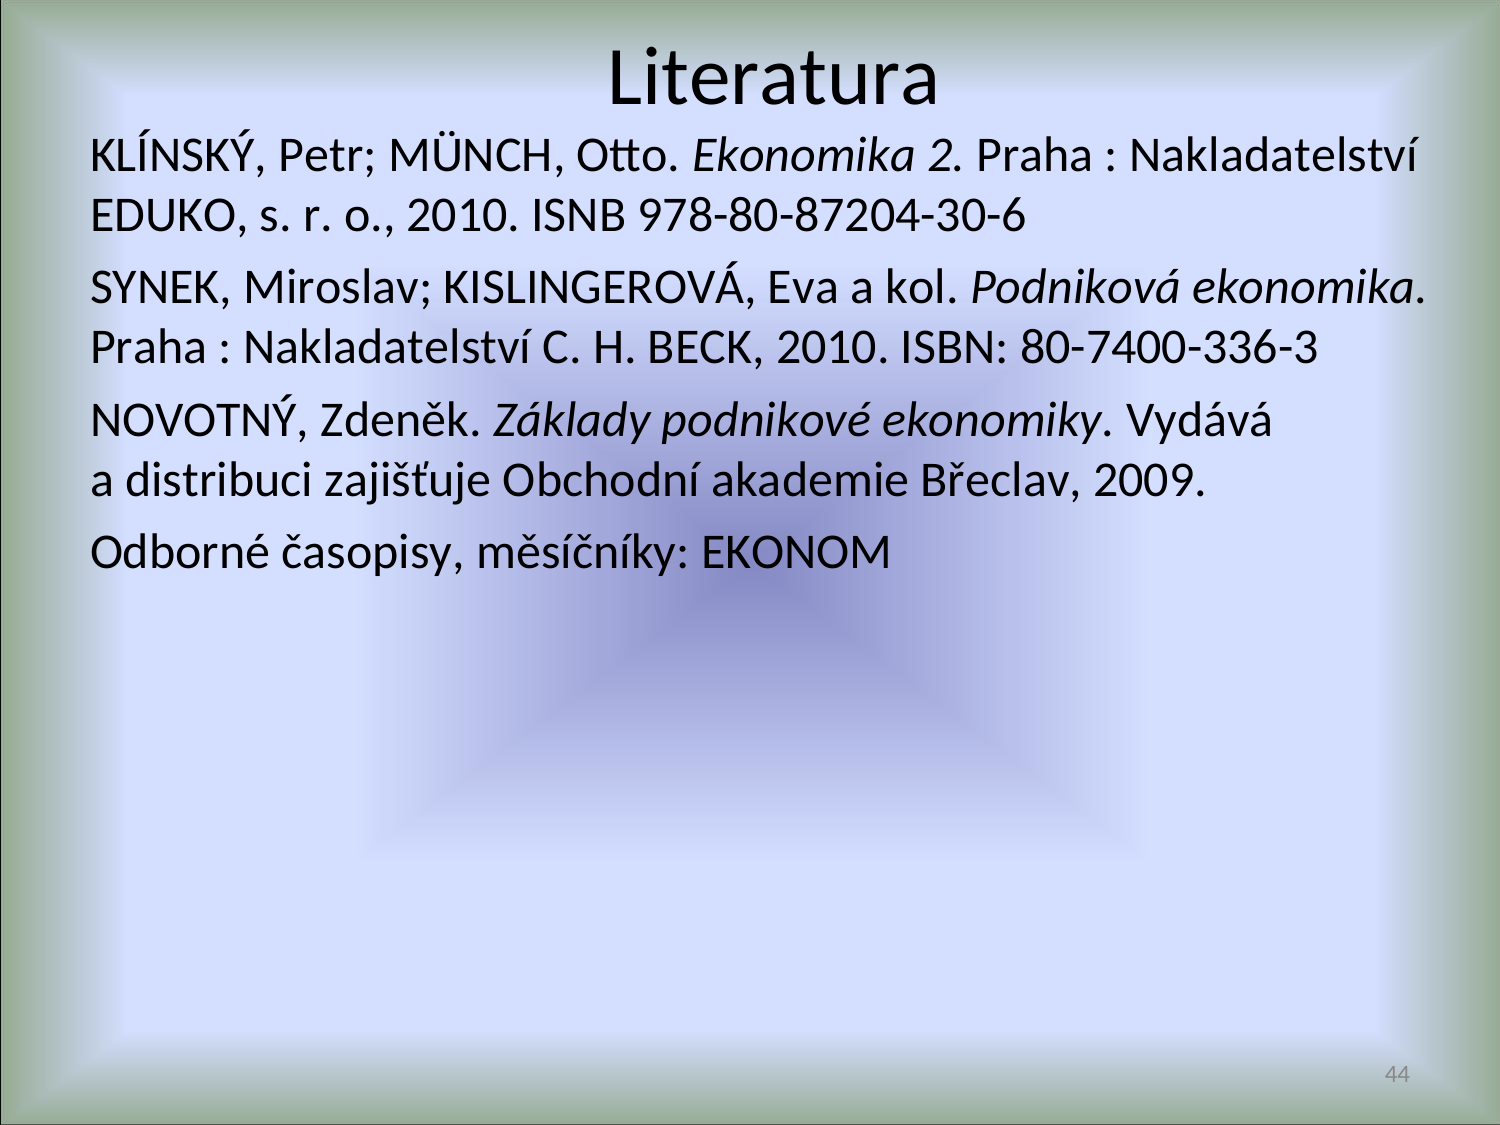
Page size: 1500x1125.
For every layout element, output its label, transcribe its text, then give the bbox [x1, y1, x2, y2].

text_box <číslo> [1074, 1042, 1426, 1103]
title Literatura [159, 13, 1390, 113]
picture [0, 0, 1500, 1125]
list KLÍNSKÝ, Petr; MÜNCH, Otto. Ekonomika 2. Praha : Nakladatelství EDUKO, s. r. o., 2010. ISNB 978-80-87204-30-6 SYNEK, Miroslav; KISLINGEROVÁ, Eva a kol. Podniková ekonomika. Praha : Nakladatelství C. H. BECK, 2010. ISBN: 80-7400-336-3 NOVOTNÝ, Zdeněk. Základy podnikové ekonomiky. Vydává a distribuci zajišťuje Obchodní akademie Břeclav, 2009. Odborné časopisy, měsíčníky: EKONOM [75, 113, 1447, 1047]
